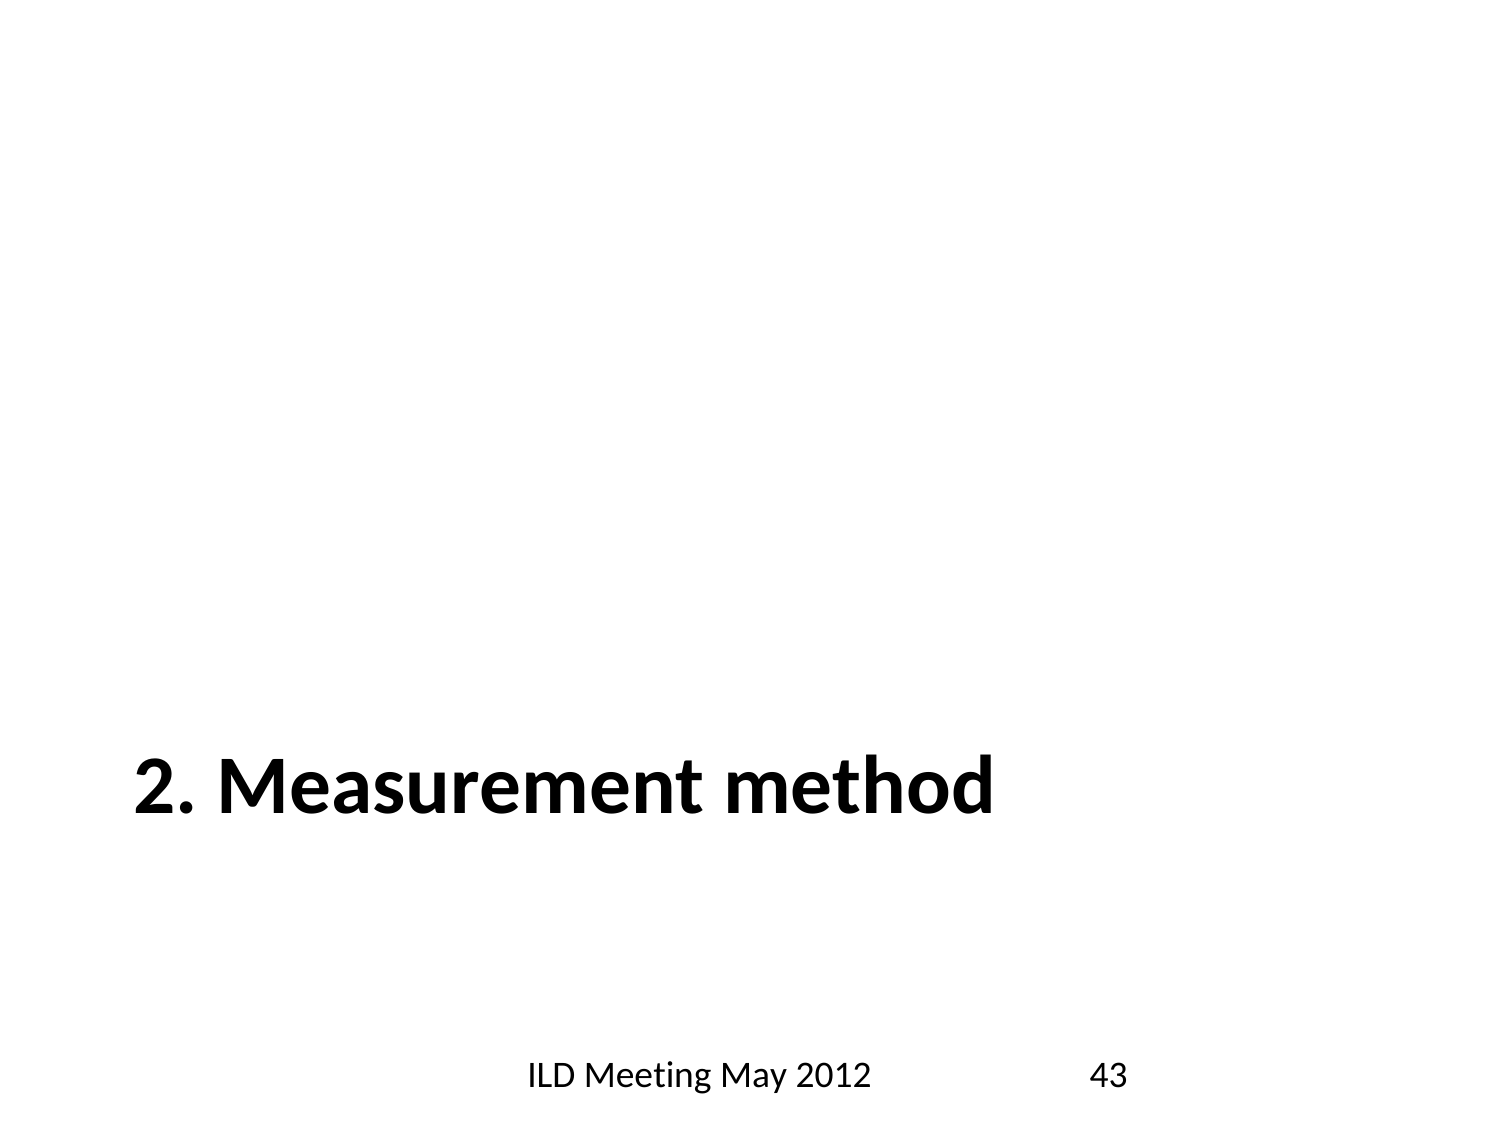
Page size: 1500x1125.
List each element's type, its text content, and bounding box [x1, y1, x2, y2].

title 2. Measurement method [118, 722, 1394, 947]
